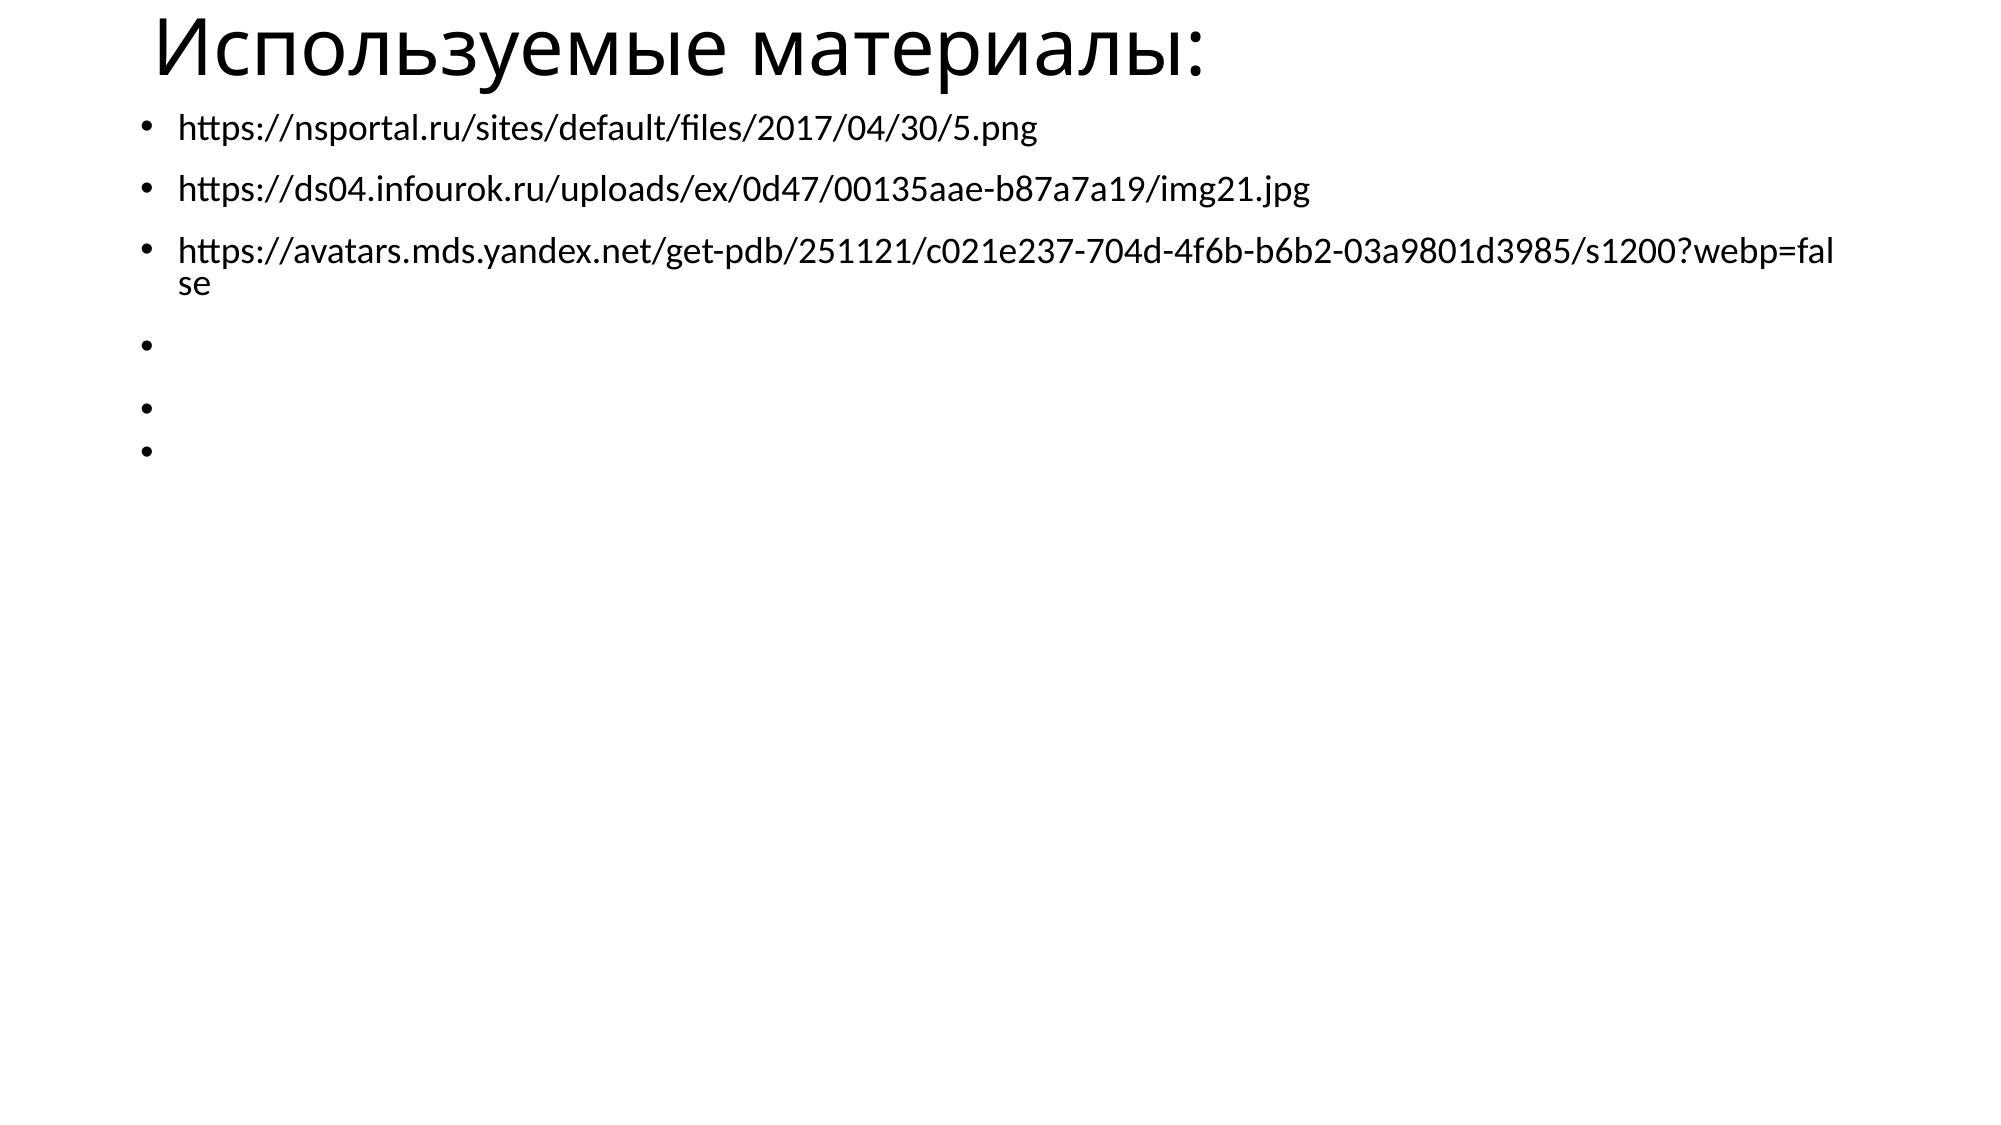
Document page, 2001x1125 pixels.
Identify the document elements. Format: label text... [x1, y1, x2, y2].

title Используемые материалы: [137, 0, 1863, 101]
list https://nsportal.ru/sites/default/files/2017/04/30/5.png https://ds04.infourok.ru/uploads/ex/0d47/00135aae-b87a7a19/img21.jpg https://avatars.mds.yandex.net/get-pdb/251121/c021e237-704d-4f6b-b6b2-03a9801d3985/s1200?webp=false [125, 100, 1851, 777]
